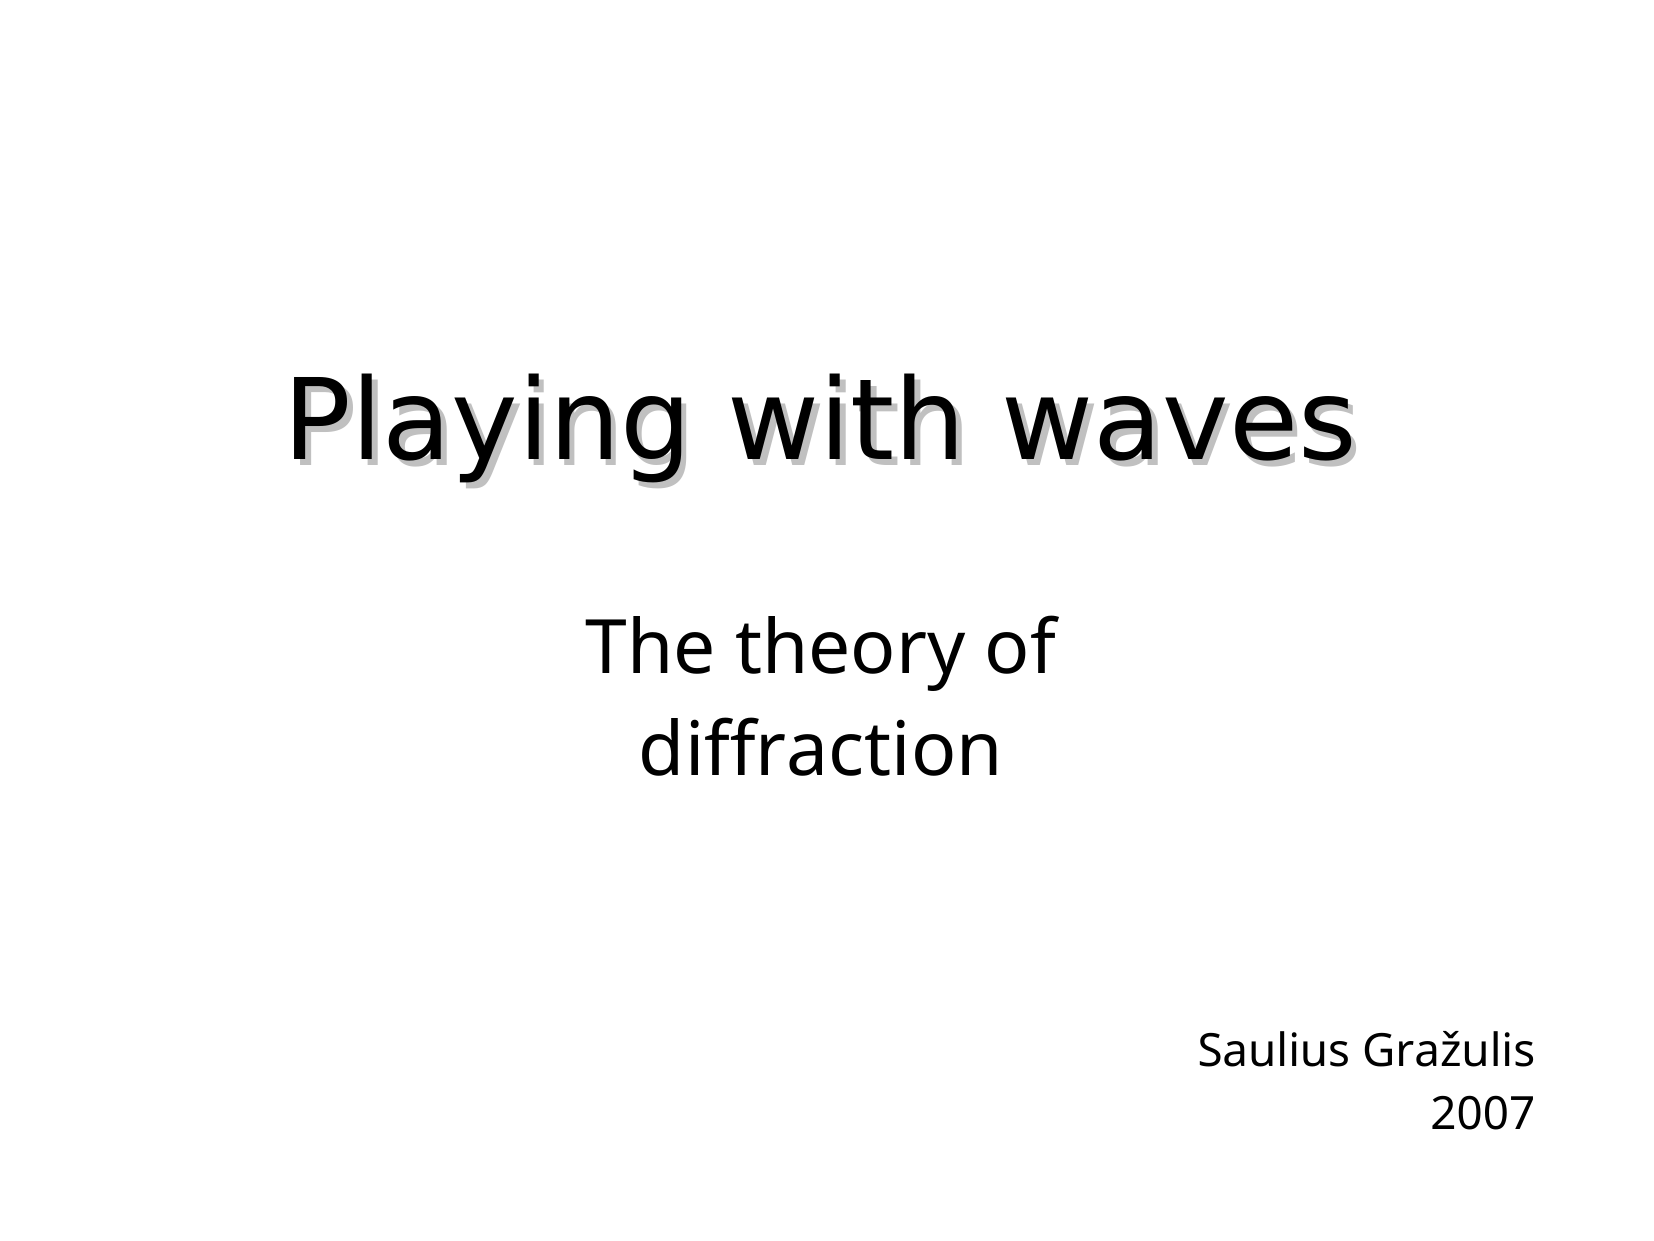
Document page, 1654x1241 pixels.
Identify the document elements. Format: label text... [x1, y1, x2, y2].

text_box The theory of diffraction [392, 585, 1250, 809]
text_box Saulius Gražulis 2007 [1107, 1010, 1551, 1153]
title Playing with waves [76, 324, 1565, 517]
